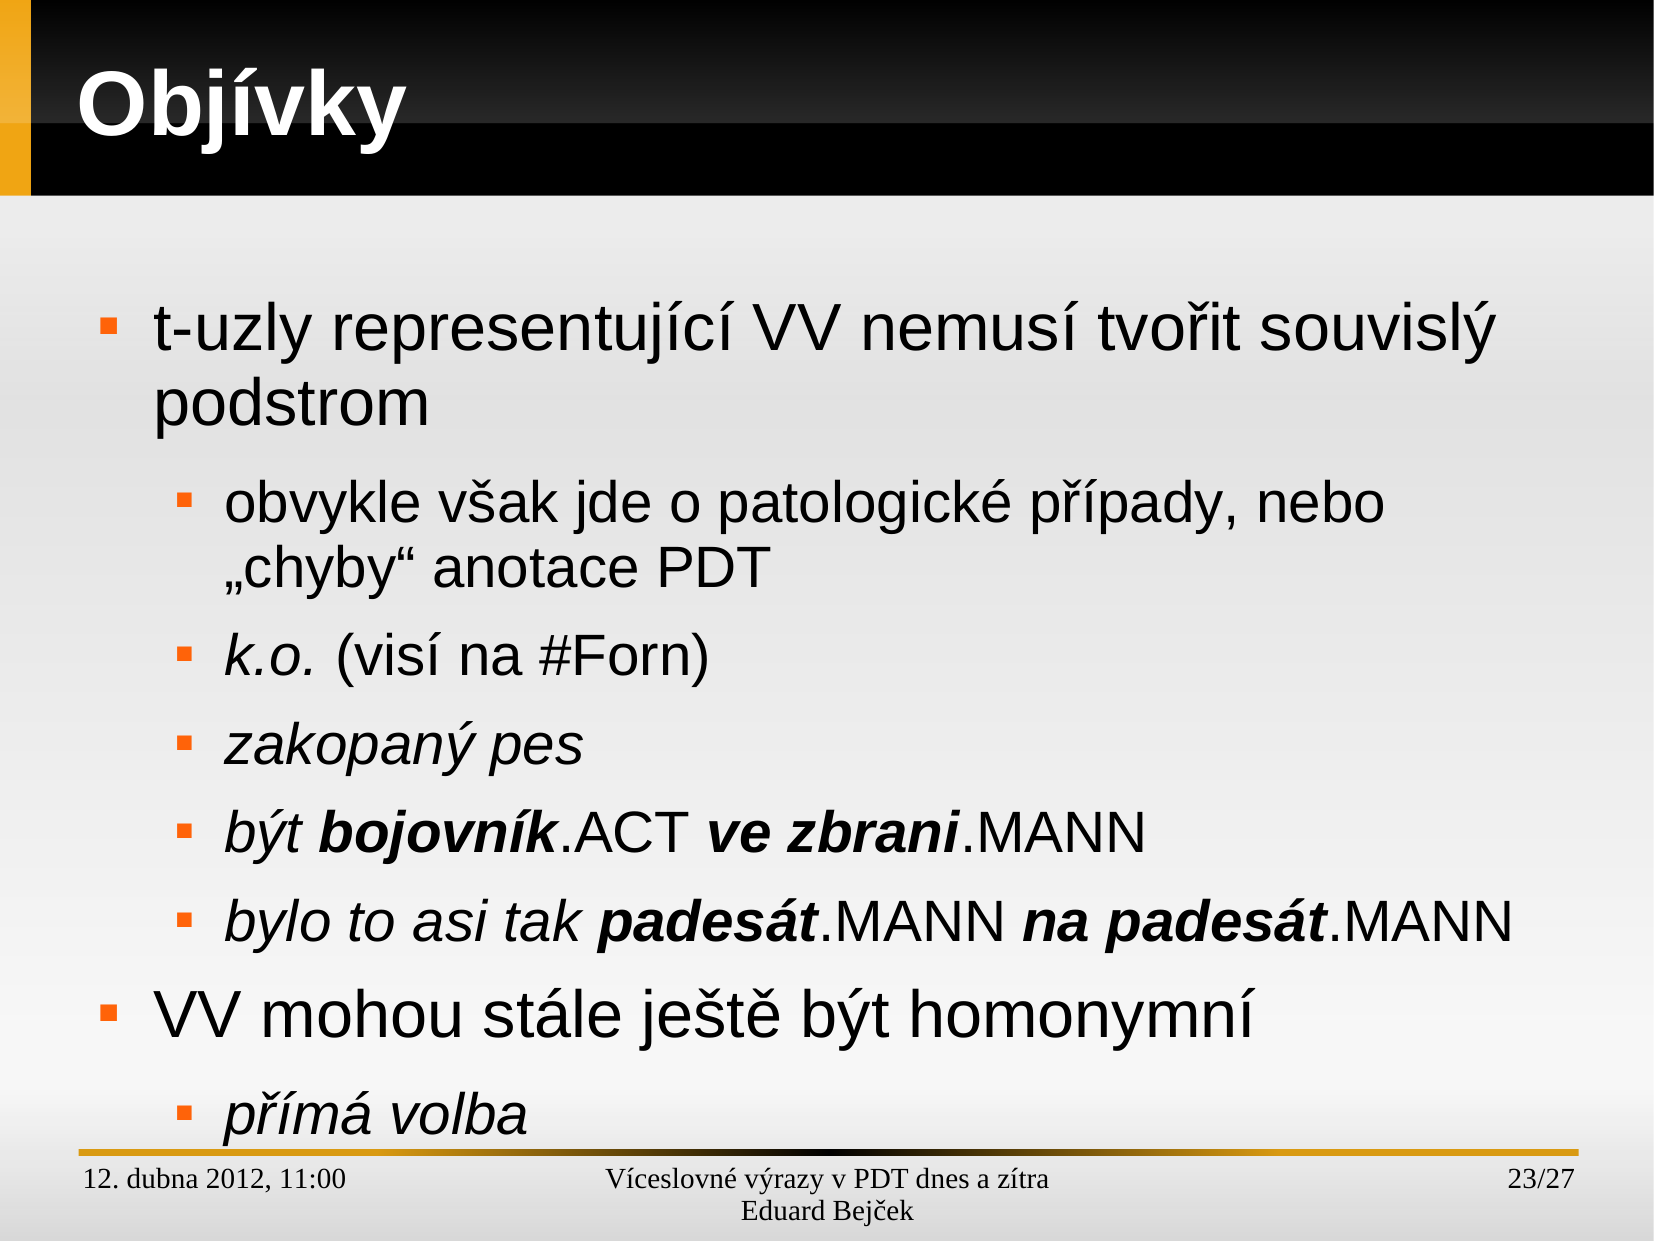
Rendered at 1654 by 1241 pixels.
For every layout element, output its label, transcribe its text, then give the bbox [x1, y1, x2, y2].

title Objívky [76, 7, 1565, 200]
list t-uzly representující VV nemusí tvořit souvislý podstrom obvykle však jde o patologické případy, nebo „chyby“ anotace PDT k.o. (visí na #Forn) zakopaný pes být bojovník.ACT ve zbrani.MANN bylo to asi tak padesát.MANN na padesát.MANN VV mohou stále ještě být homonymní přímá volba [82, 290, 1571, 1147]
picture [0, 0, 1654, 1241]
